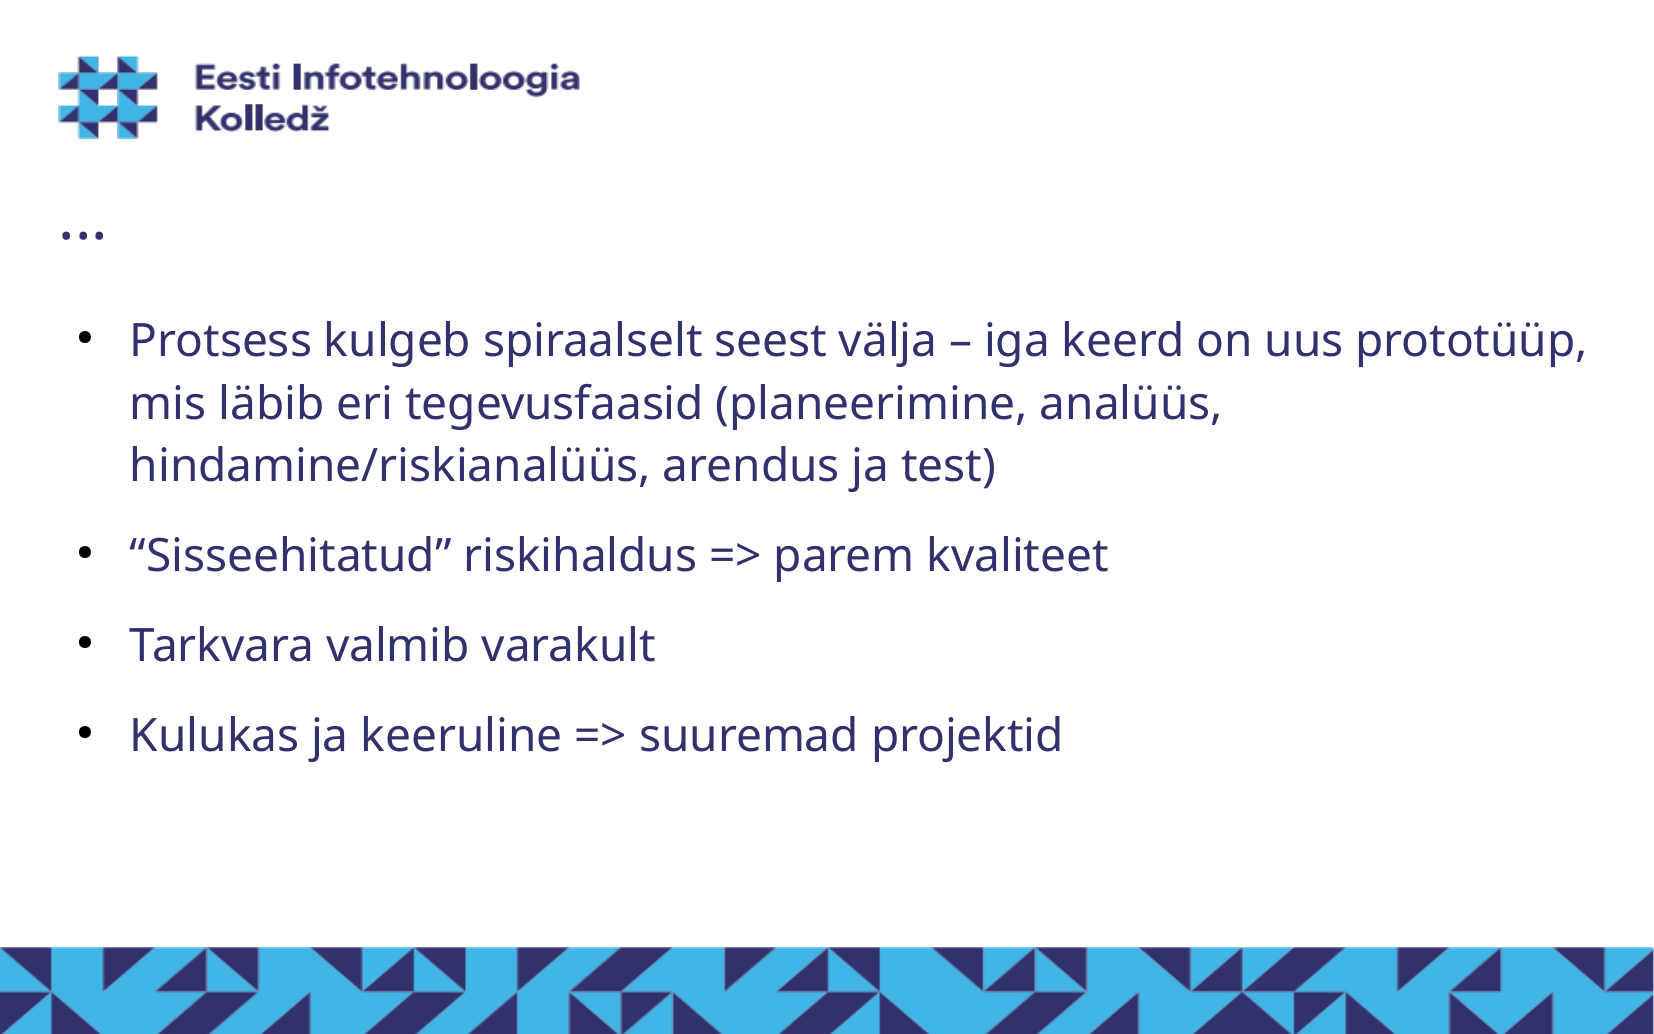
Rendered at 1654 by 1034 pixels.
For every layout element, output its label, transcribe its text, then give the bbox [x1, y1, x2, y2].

title ... [59, 129, 1571, 303]
list Protsess kulgeb spiraalselt seest välja – iga keerd on uus prototüüp, mis läbib eri tegevusfaasid (planeerimine, analüüs, hindamine/riskianalüüs, arendus ja test) “Sisseehitatud” riskihaldus => parem kvaliteet Tarkvara valmib varakult Kulukas ja keeruline => suuremad projektid [59, 307, 1607, 945]
